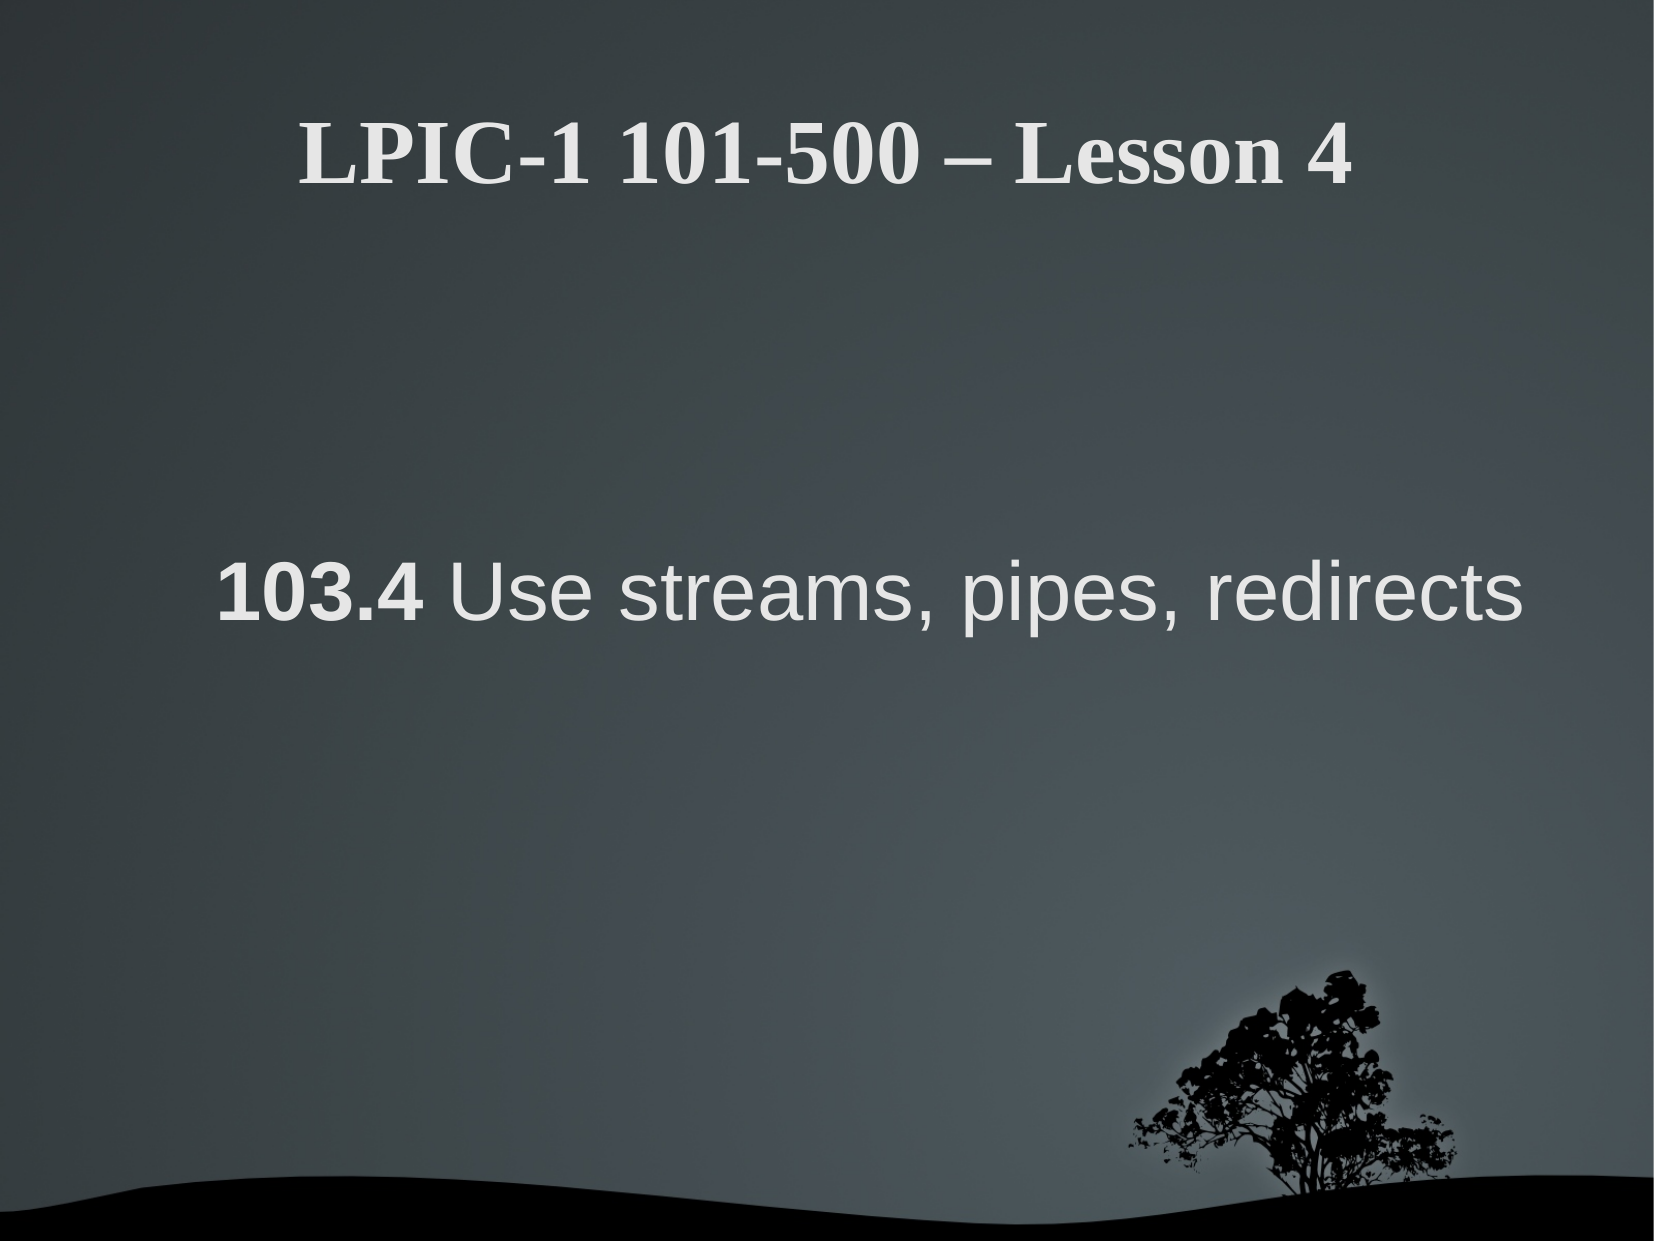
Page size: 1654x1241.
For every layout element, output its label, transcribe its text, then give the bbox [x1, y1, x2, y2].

title LPIC-1 101-500 – Lesson 4 [82, 49, 1571, 257]
list 103.4 Use streams, pipes, redirects [82, 290, 1571, 1109]
picture [0, 0, 1654, 1241]
